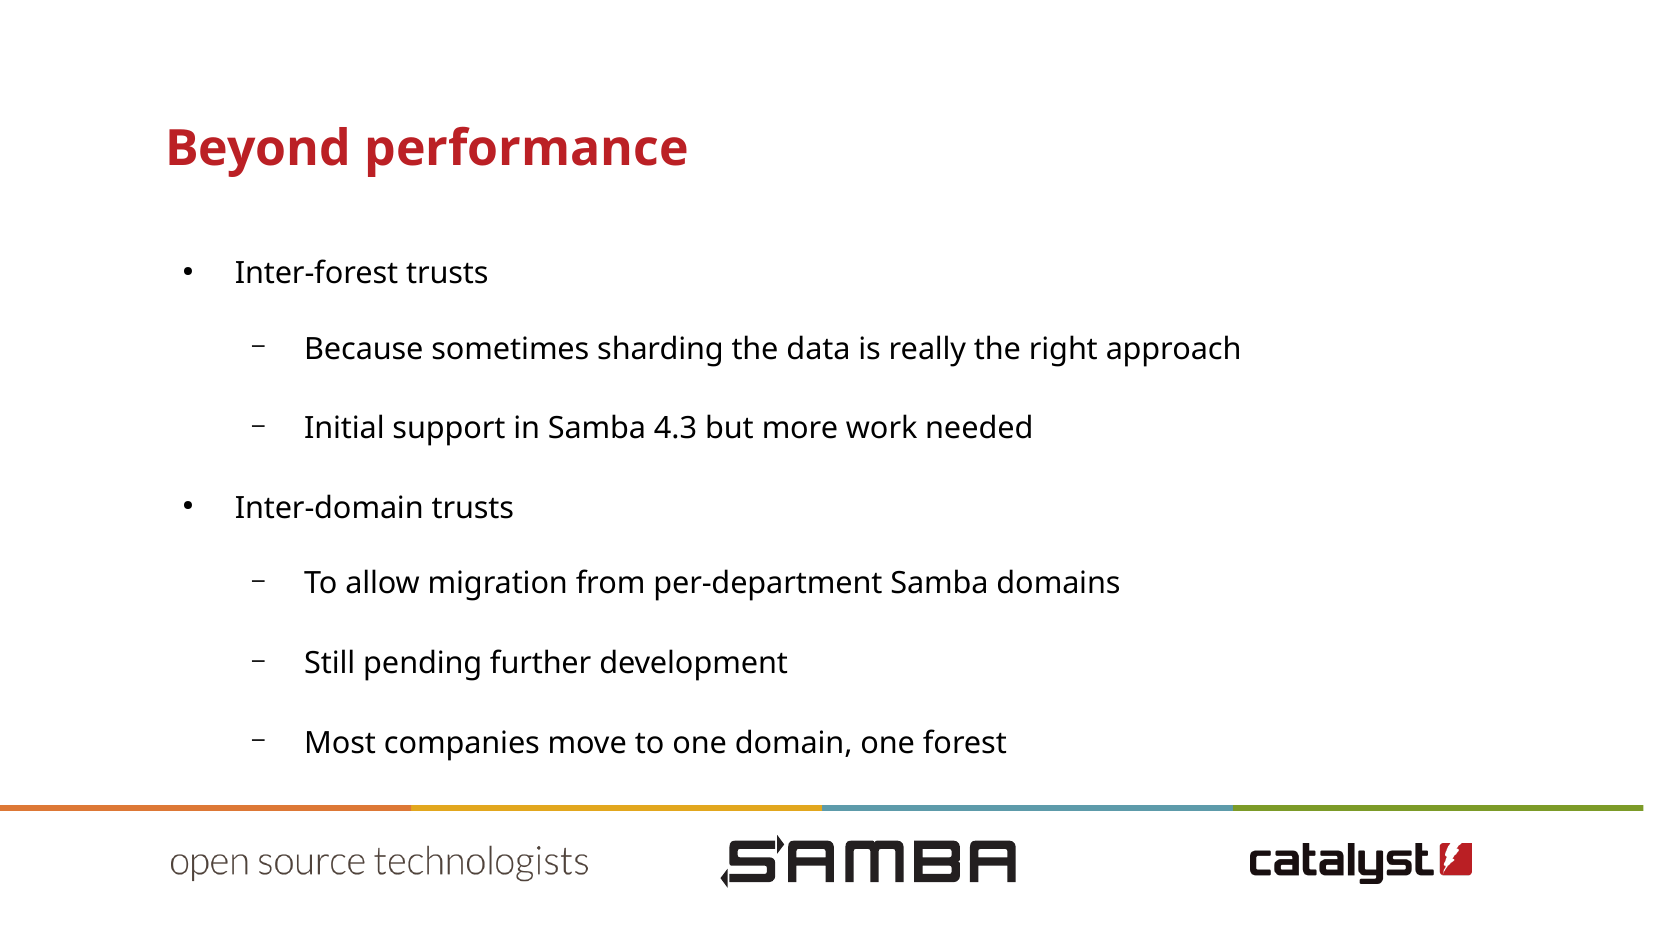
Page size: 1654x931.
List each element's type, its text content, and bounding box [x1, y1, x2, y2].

picture [0, 805, 1644, 884]
list Inter-forest trusts Because sometimes sharding the data is really the right approach Initial support in Samba 4.3 but more work needed Inter-domain trusts To allow migration from per-department Samba domains Still pending further development Most companies move to one domain, one forest [165, 230, 1489, 770]
title Beyond performance [165, 68, 1489, 224]
